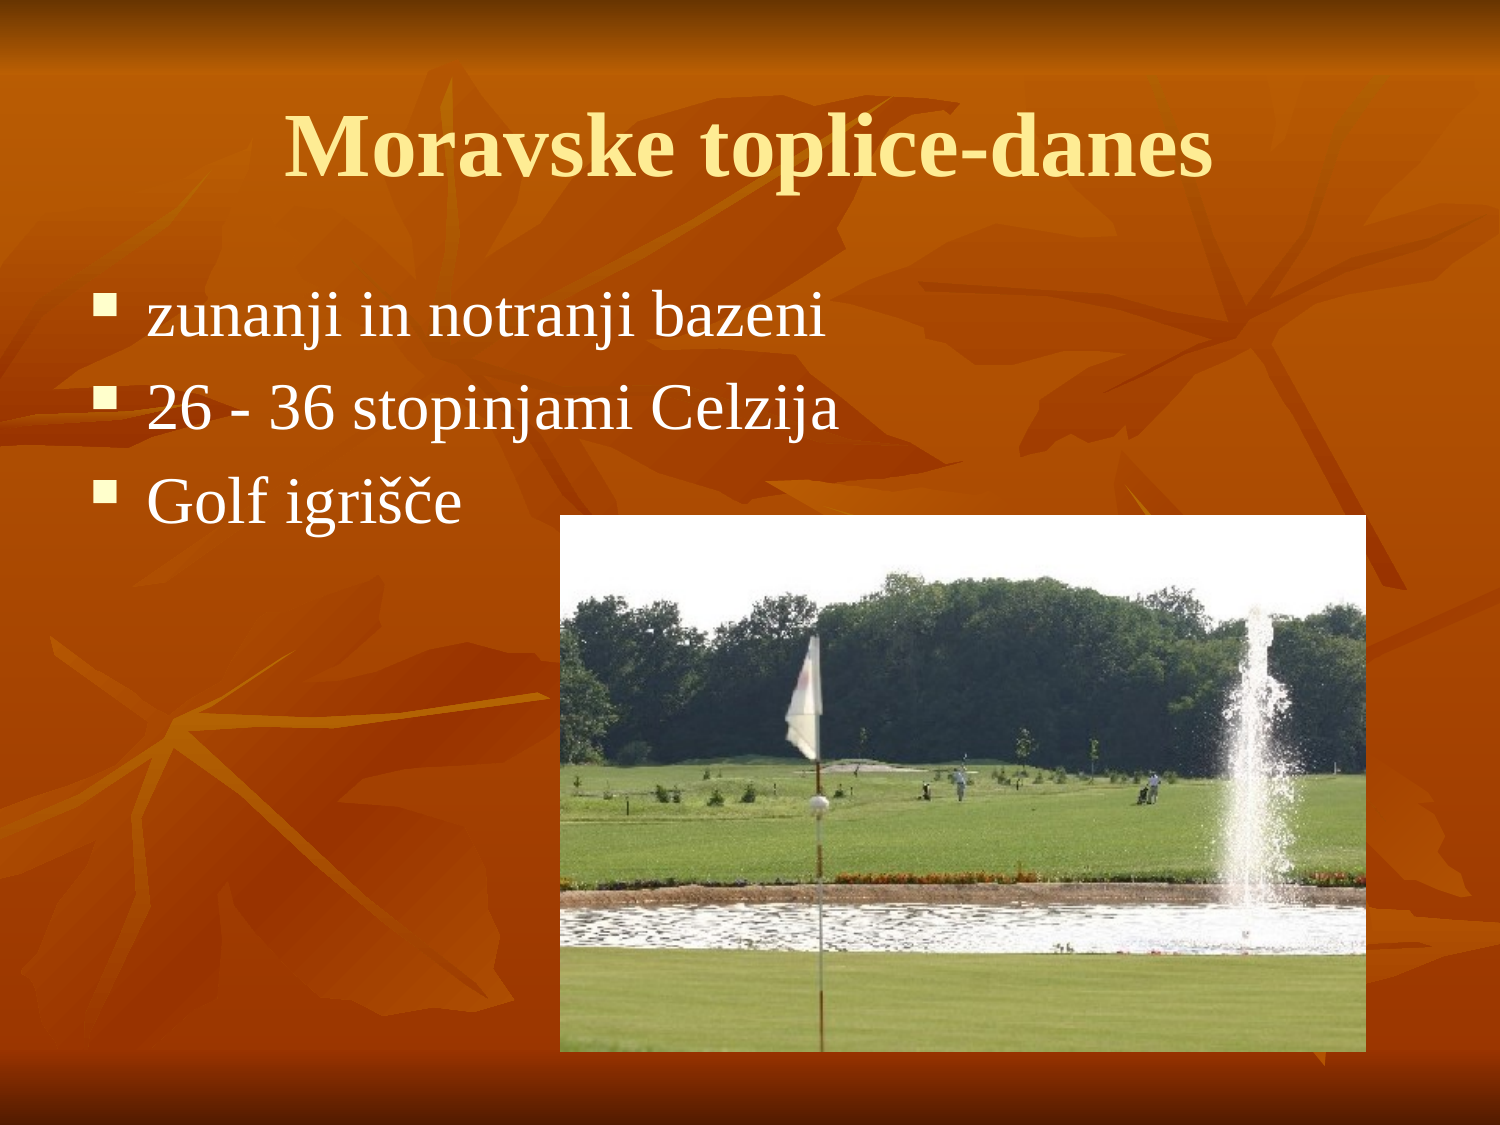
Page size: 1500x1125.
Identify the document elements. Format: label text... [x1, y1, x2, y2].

picture [560, 515, 1366, 1052]
title Moravske toplice-danes [75, 45, 1425, 234]
list zunanji in notranji bazeni 26 - 36 stopinjami Celzija Golf igrišče [75, 262, 1425, 1006]
